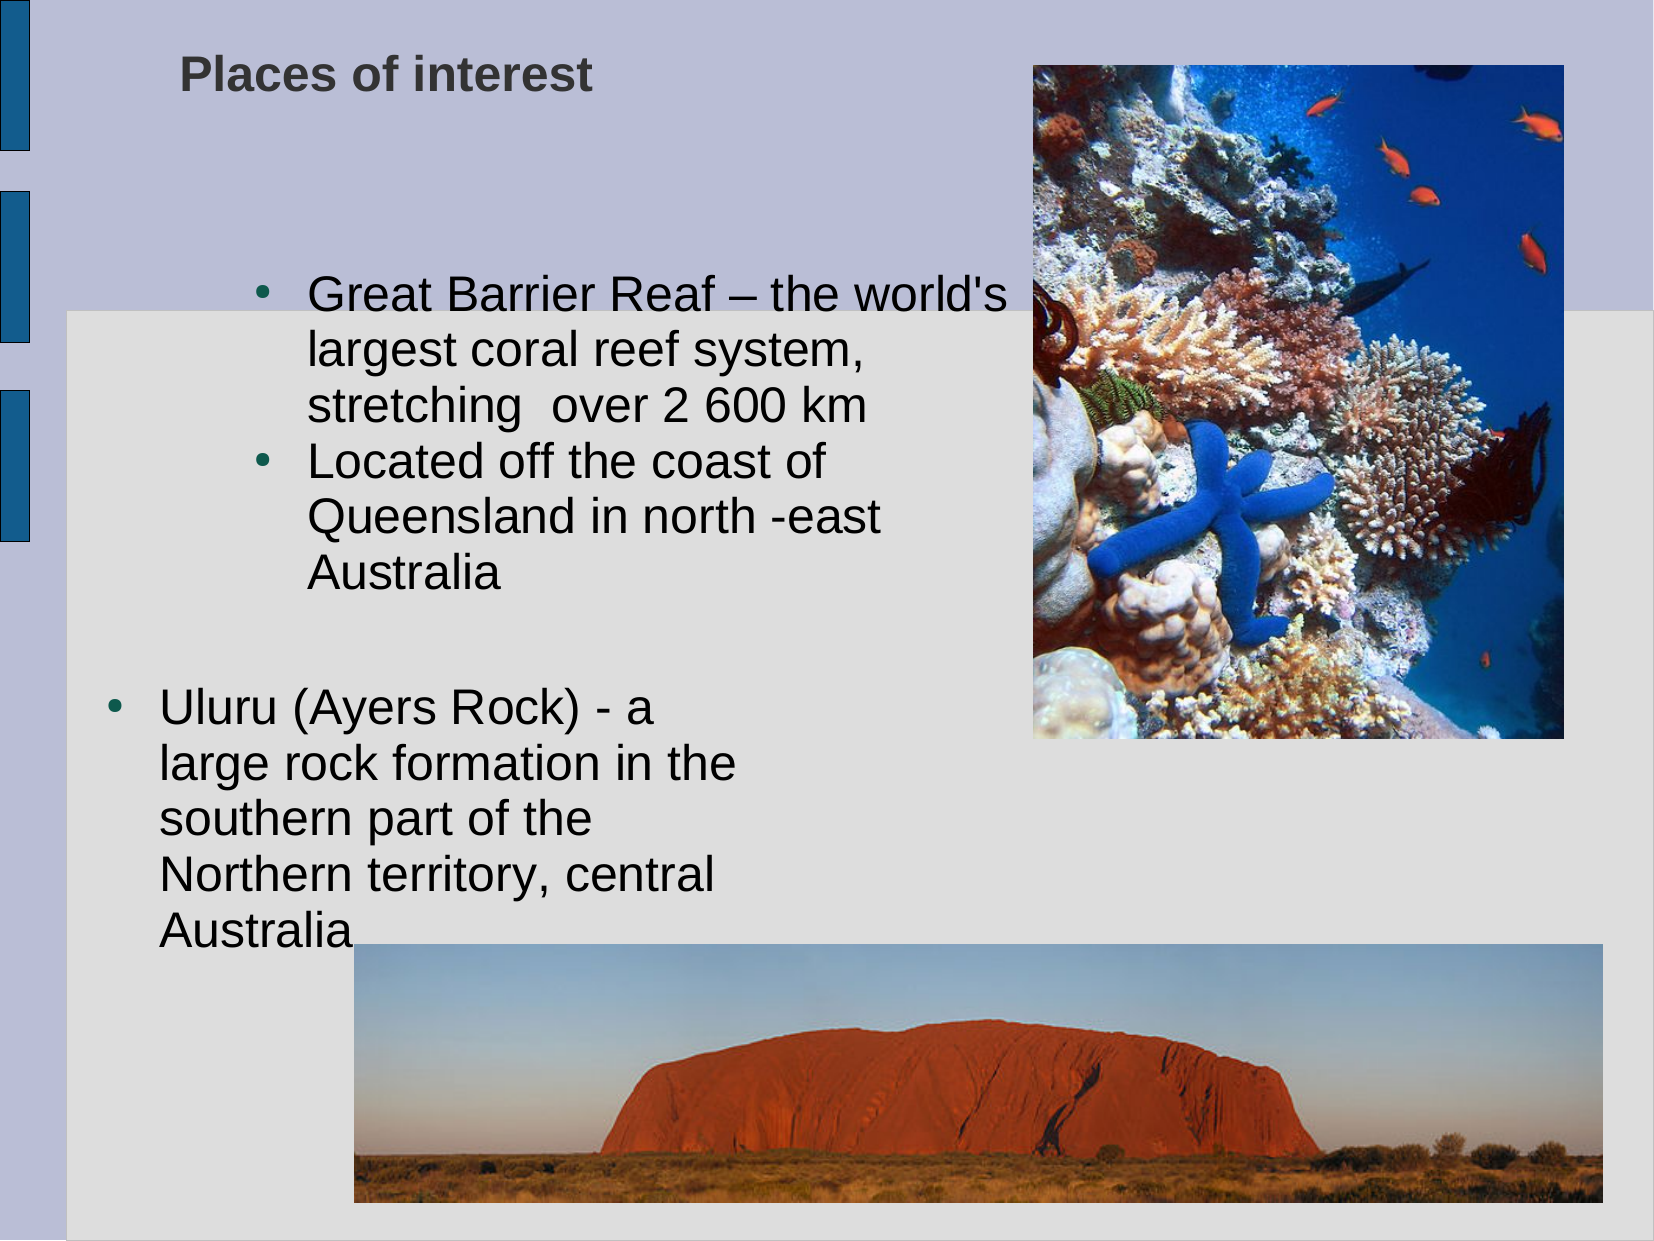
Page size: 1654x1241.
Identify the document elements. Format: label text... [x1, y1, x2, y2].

picture [1033, 65, 1564, 739]
list Uluru (Ayers Rock) - a large rock formation in the southern part of the Northern territory, central Australia [88, 679, 778, 1052]
list Great Barrier Reaf – the world's largest coral reef system, stretching over 2 600 km Located off the coast of Queensland in north -east Australia [236, 265, 1033, 664]
title Places of interest [0, 0, 1093, 178]
picture [354, 944, 1603, 1203]
